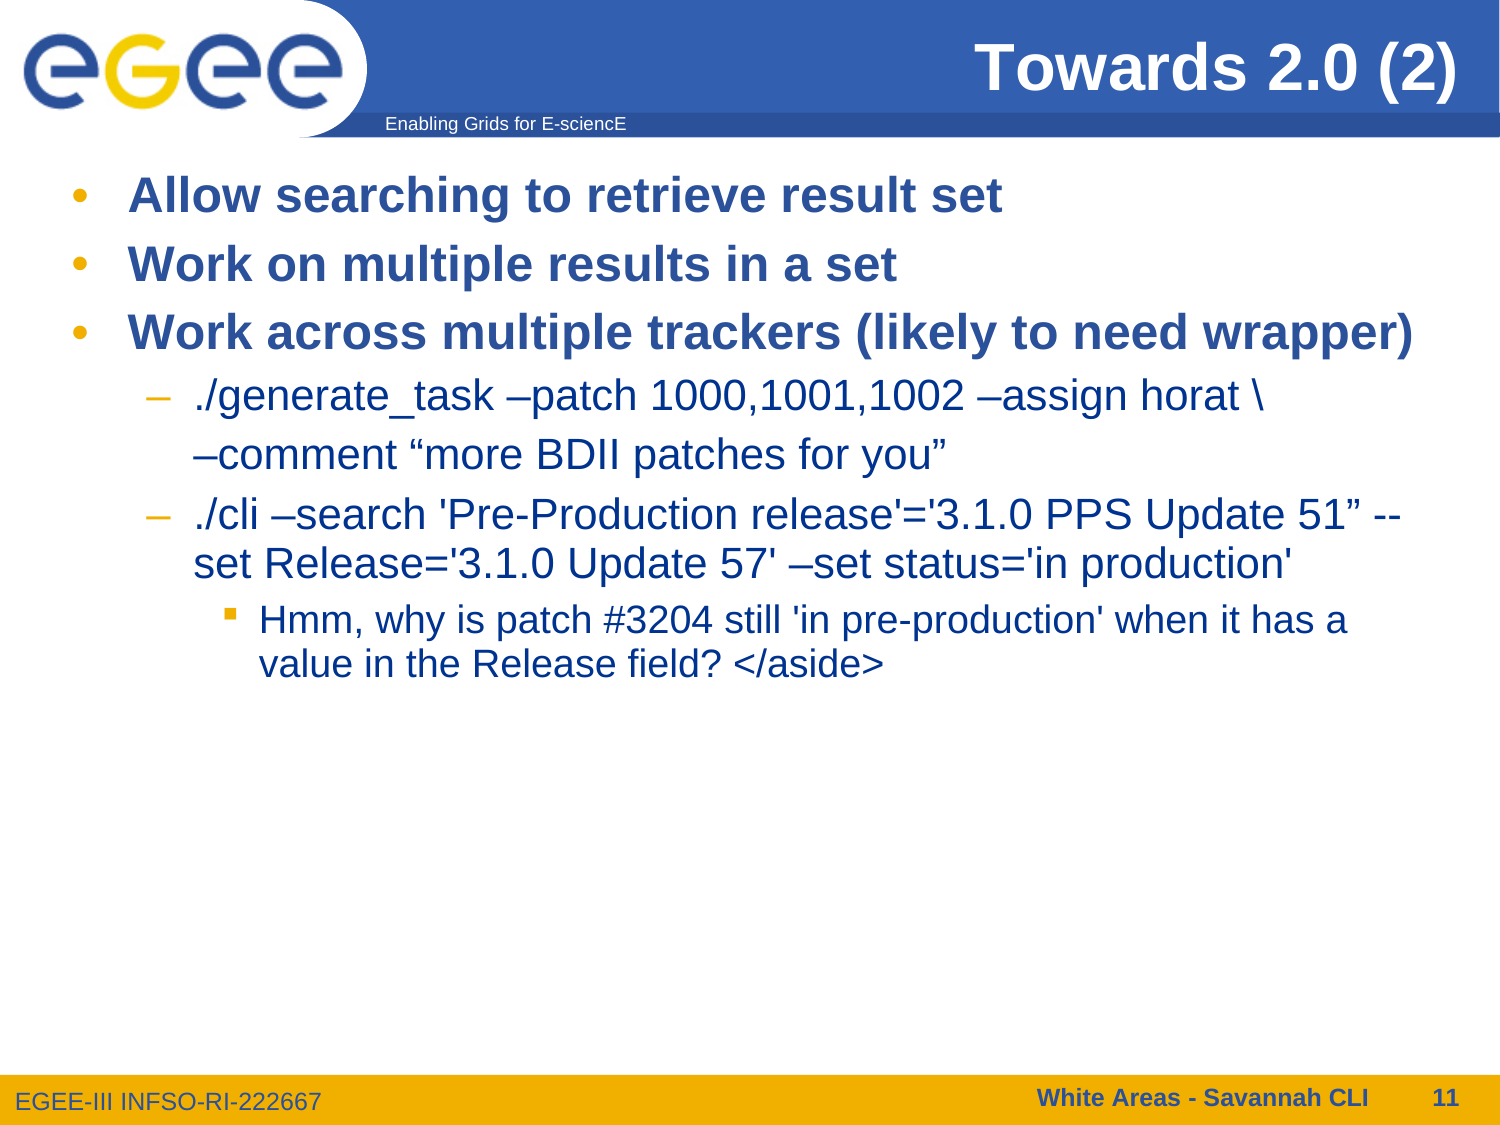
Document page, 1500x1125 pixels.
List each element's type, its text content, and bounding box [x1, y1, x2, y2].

list Allow searching to retrieve result set Work on multiple results in a set Work across multiple trackers (likely to need wrapper) ./generate_task –patch 1000,1001,1002 –assign horat \ –comment “more BDII patches for you” ./cli –search 'Pre-Production release'='3.1.0 PPS Update 51” --set Release='3.1.0 Update 57' –set status='in production' Hmm, why is patch #3204 still 'in pre-production' when it has a value in the Release field? </aside> [56, 159, 1466, 903]
picture [18, 30, 349, 112]
title Towards 2.0 (2) [369, 10, 1475, 124]
